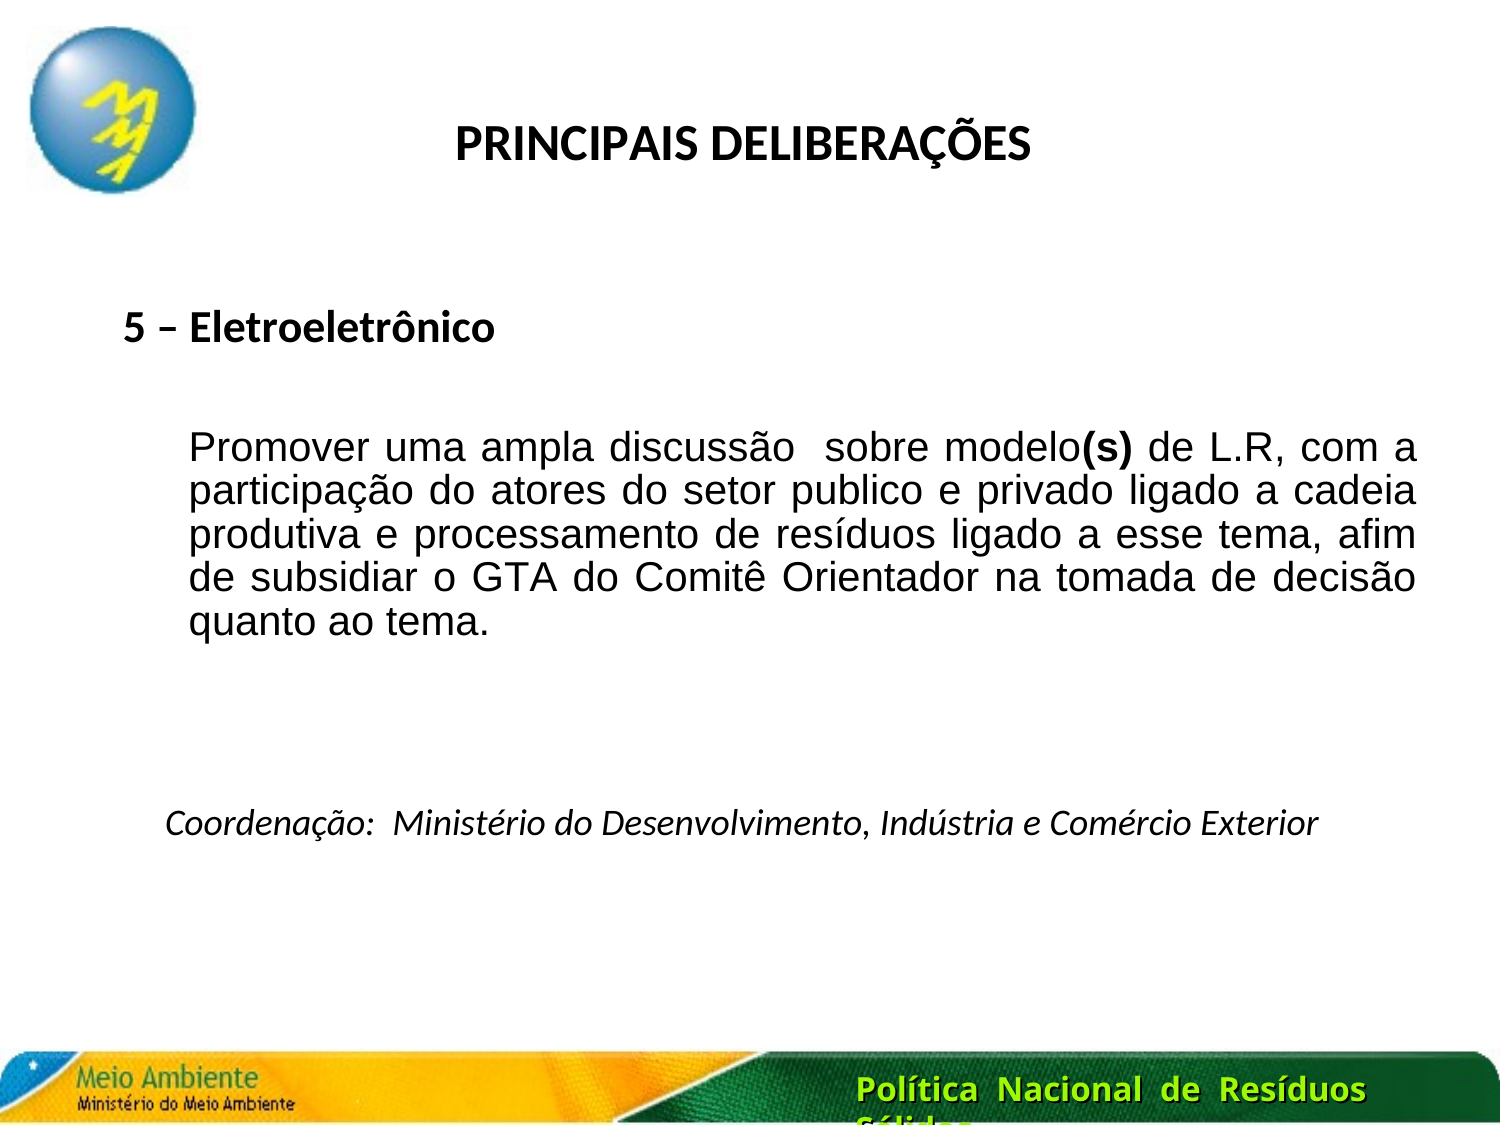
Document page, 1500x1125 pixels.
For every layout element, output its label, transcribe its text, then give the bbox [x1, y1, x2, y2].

picture [26, 26, 202, 197]
list 5 – Eletroeletrônico Promover uma ampla discussão sobre modelo(s) de L.R, com a participação do atores do setor publico e privado ligado a cadeia produtiva e processamento de resíduos ligado a esse tema, afim de subsidiar o GTA do Comitê Orientador na tomada de decisão quanto ao tema. Coordenação: Ministério do Desenvolvimento, Indústria e Comércio Exterior [67, 295, 1418, 1025]
picture [0, 1048, 1500, 1125]
title PRINCIPAIS DELIBERAÇÕES [75, 44, 1425, 233]
picture [29, 1060, 39, 1071]
